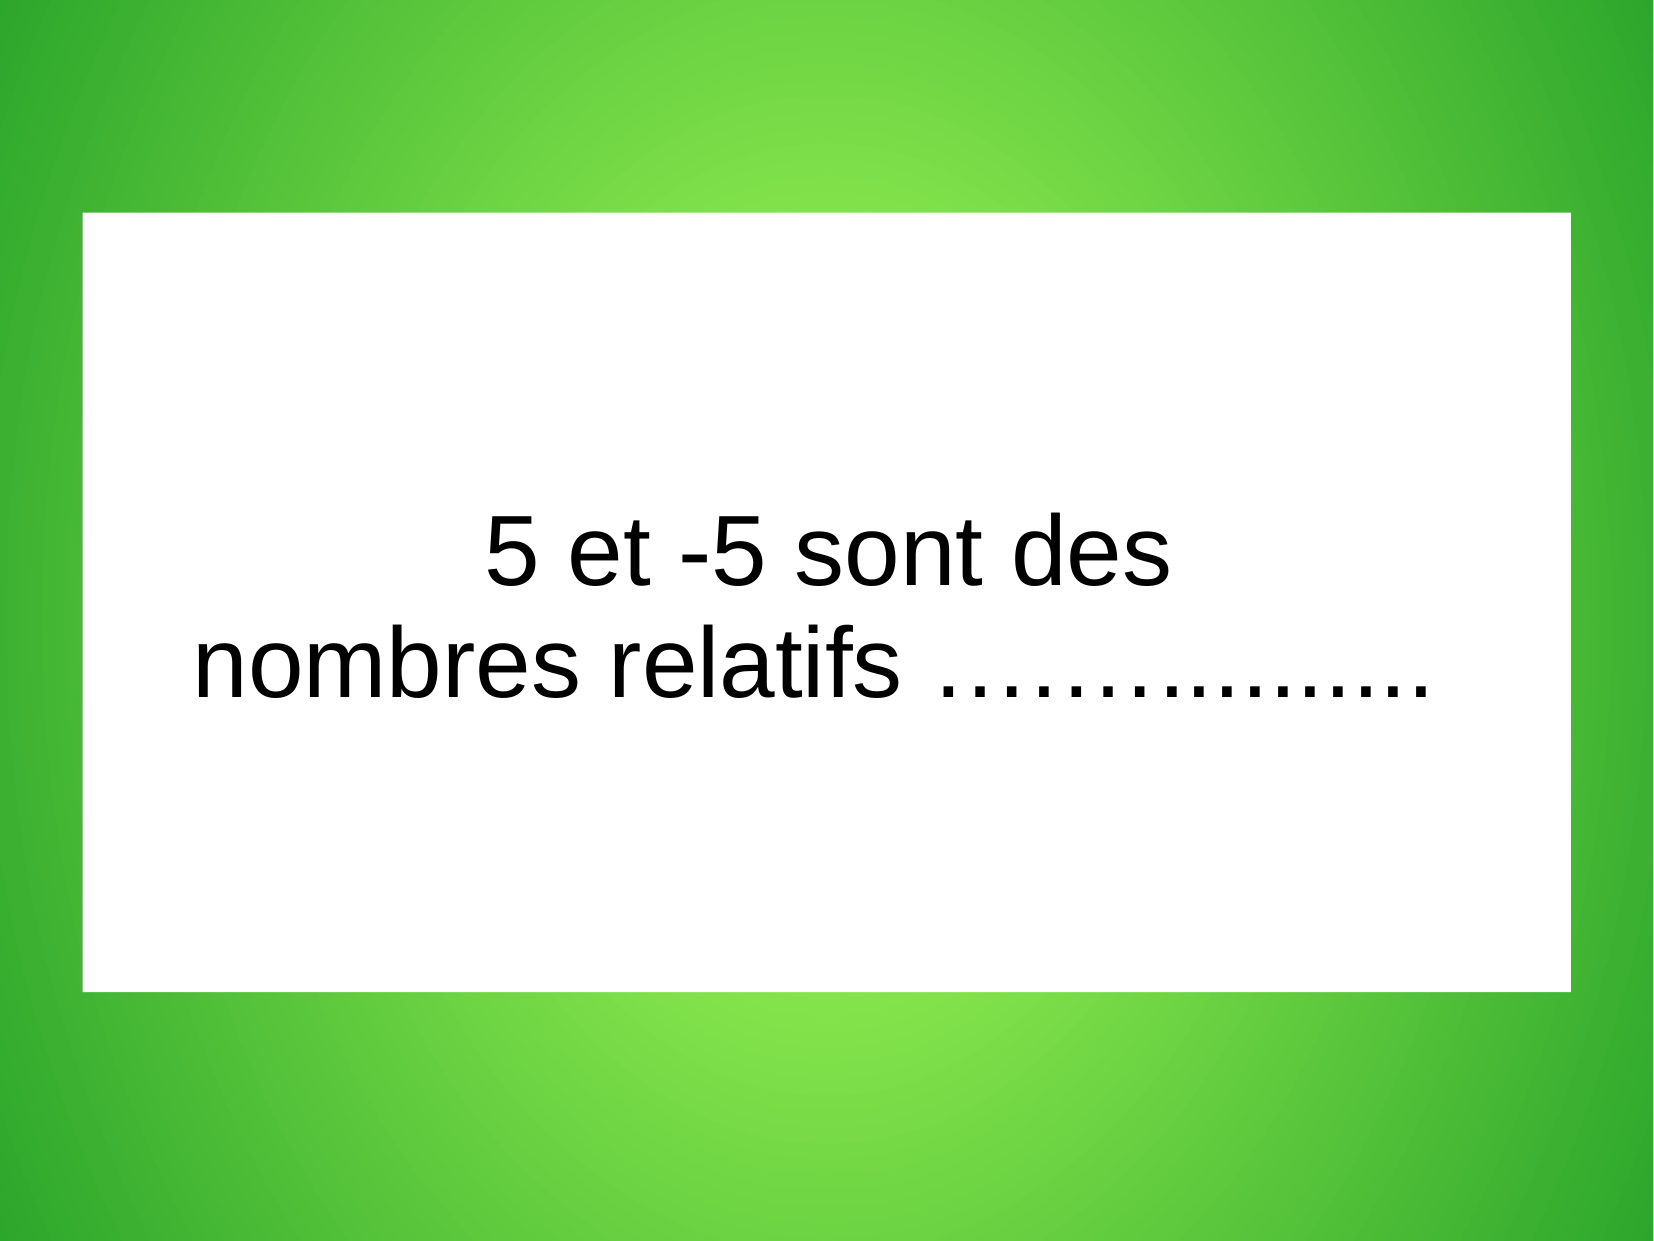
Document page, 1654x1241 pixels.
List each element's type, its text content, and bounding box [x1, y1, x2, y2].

subtitle [82, 212, 1571, 993]
text_box 5 et -5 sont des nombres relatifs ….….......... [98, 487, 1559, 754]
picture [0, 0, 1654, 1241]
